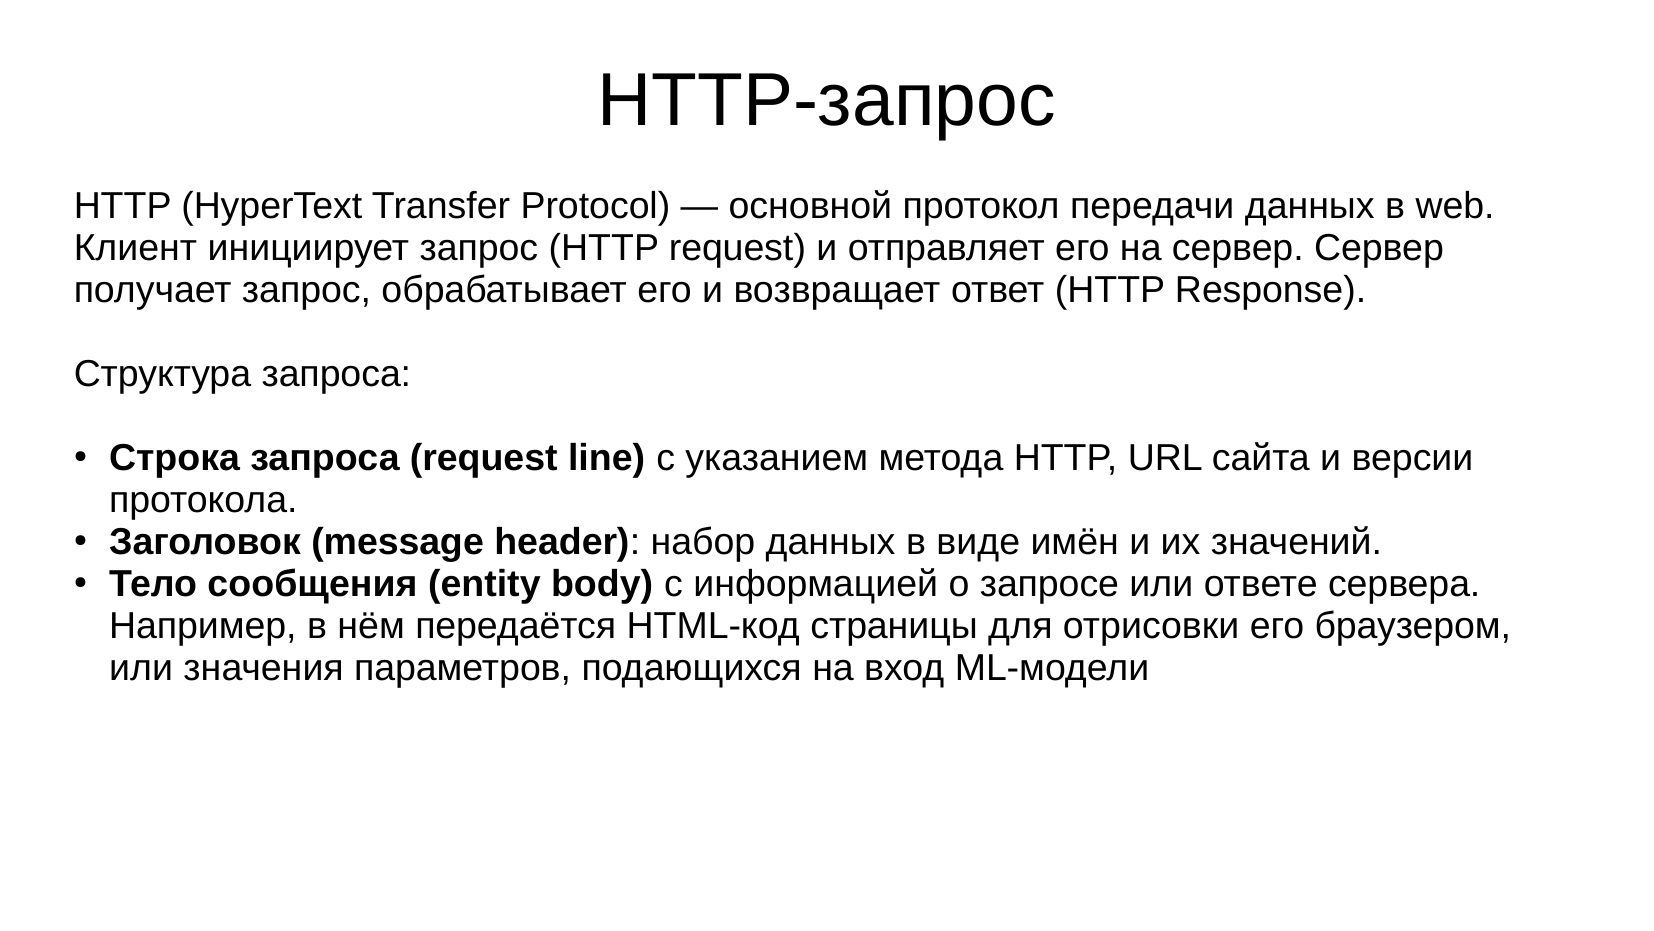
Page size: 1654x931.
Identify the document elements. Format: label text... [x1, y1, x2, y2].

title HTTP-запрос [82, 21, 1571, 177]
text_box HTTP (HyperText Transfer Protocol) — основной протокол передачи данных в web. Клиент инициирует запрос (HTTP request) и отправляет его на сервер. Сервер получает запрос, обрабатывает его и возвращает ответ (HTTP Response). Структура запроса: Строка запроса (request line) c указанием метода HTTP, URL сайта и версии протокола. Заголовок (message header): набор данных в виде имён и их значений. Тело сообщения (entity body) с информацией о запросе или ответе сервера. Например, в нём передаётся HTML-код страницы для отрисовки его браузером, или значения параметров, подающихся на вход ML-модели [59, 177, 1595, 822]
